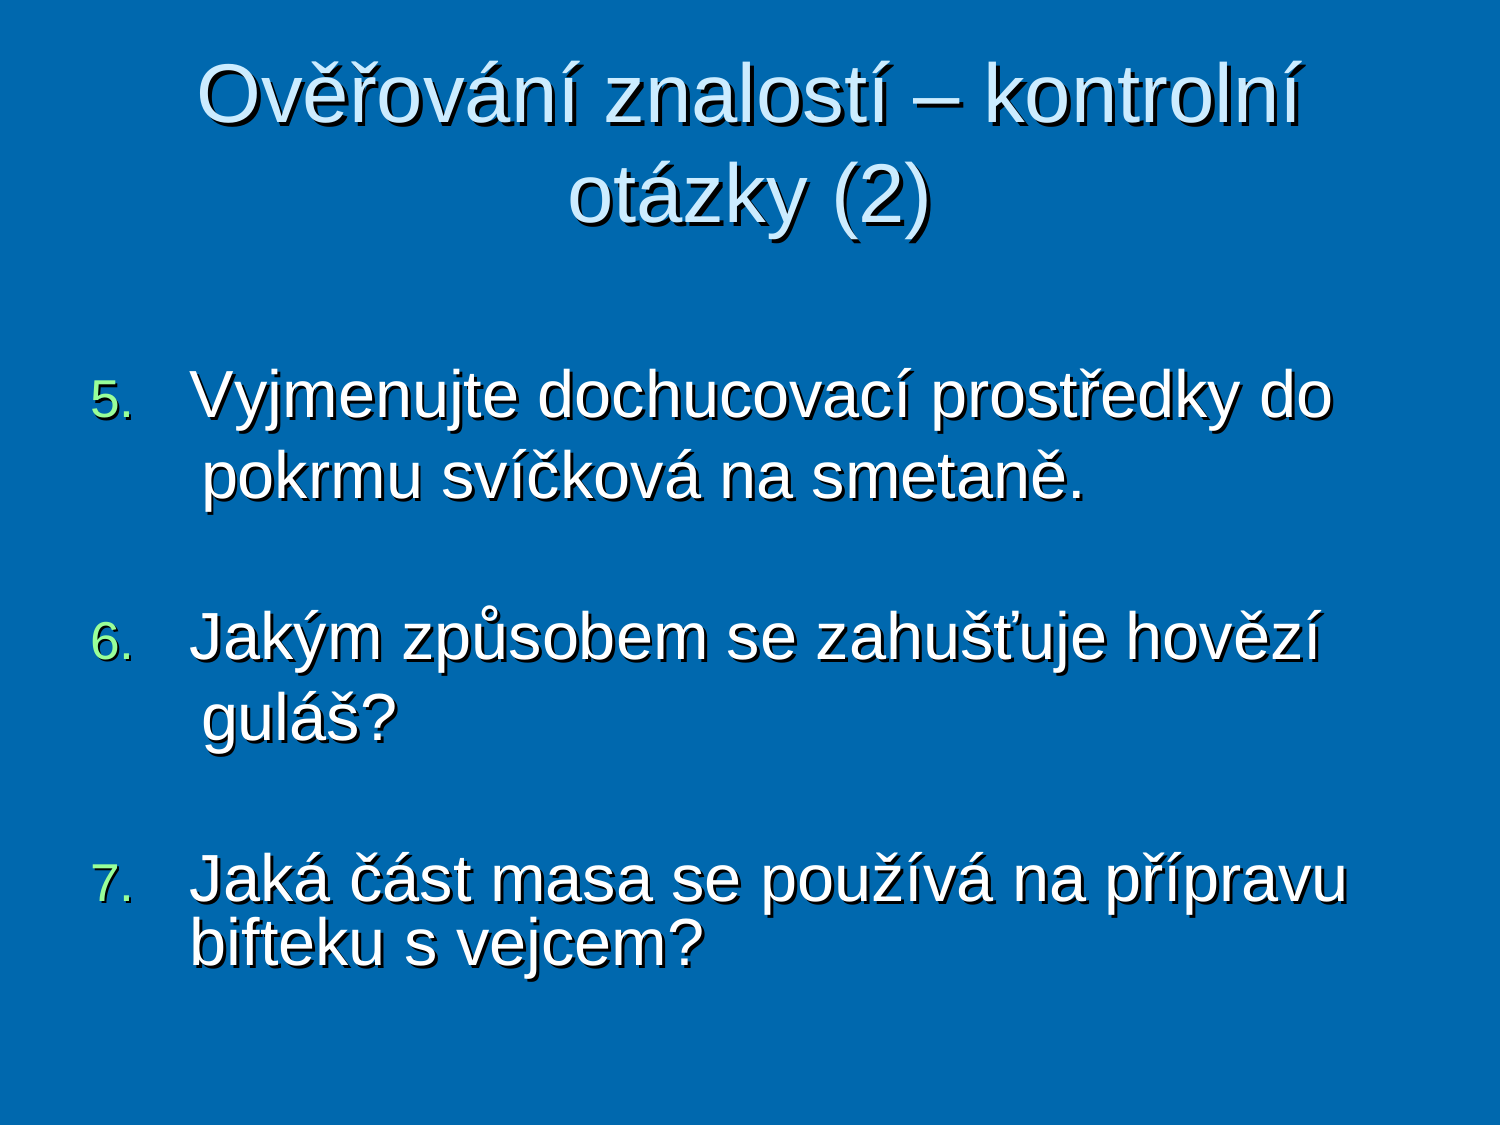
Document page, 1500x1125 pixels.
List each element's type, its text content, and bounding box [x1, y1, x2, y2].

list Vyjmenujte dochucovací prostředky do pokrmu svíčková na smetaně. Jakým způsobem se zahušťuje hovězí guláš? Jaká část masa se používá na přípravu bifteku s vejcem? [75, 262, 1426, 1006]
title Ověřování znalostí – kontrolní otázky (2) [75, 31, 1426, 247]
